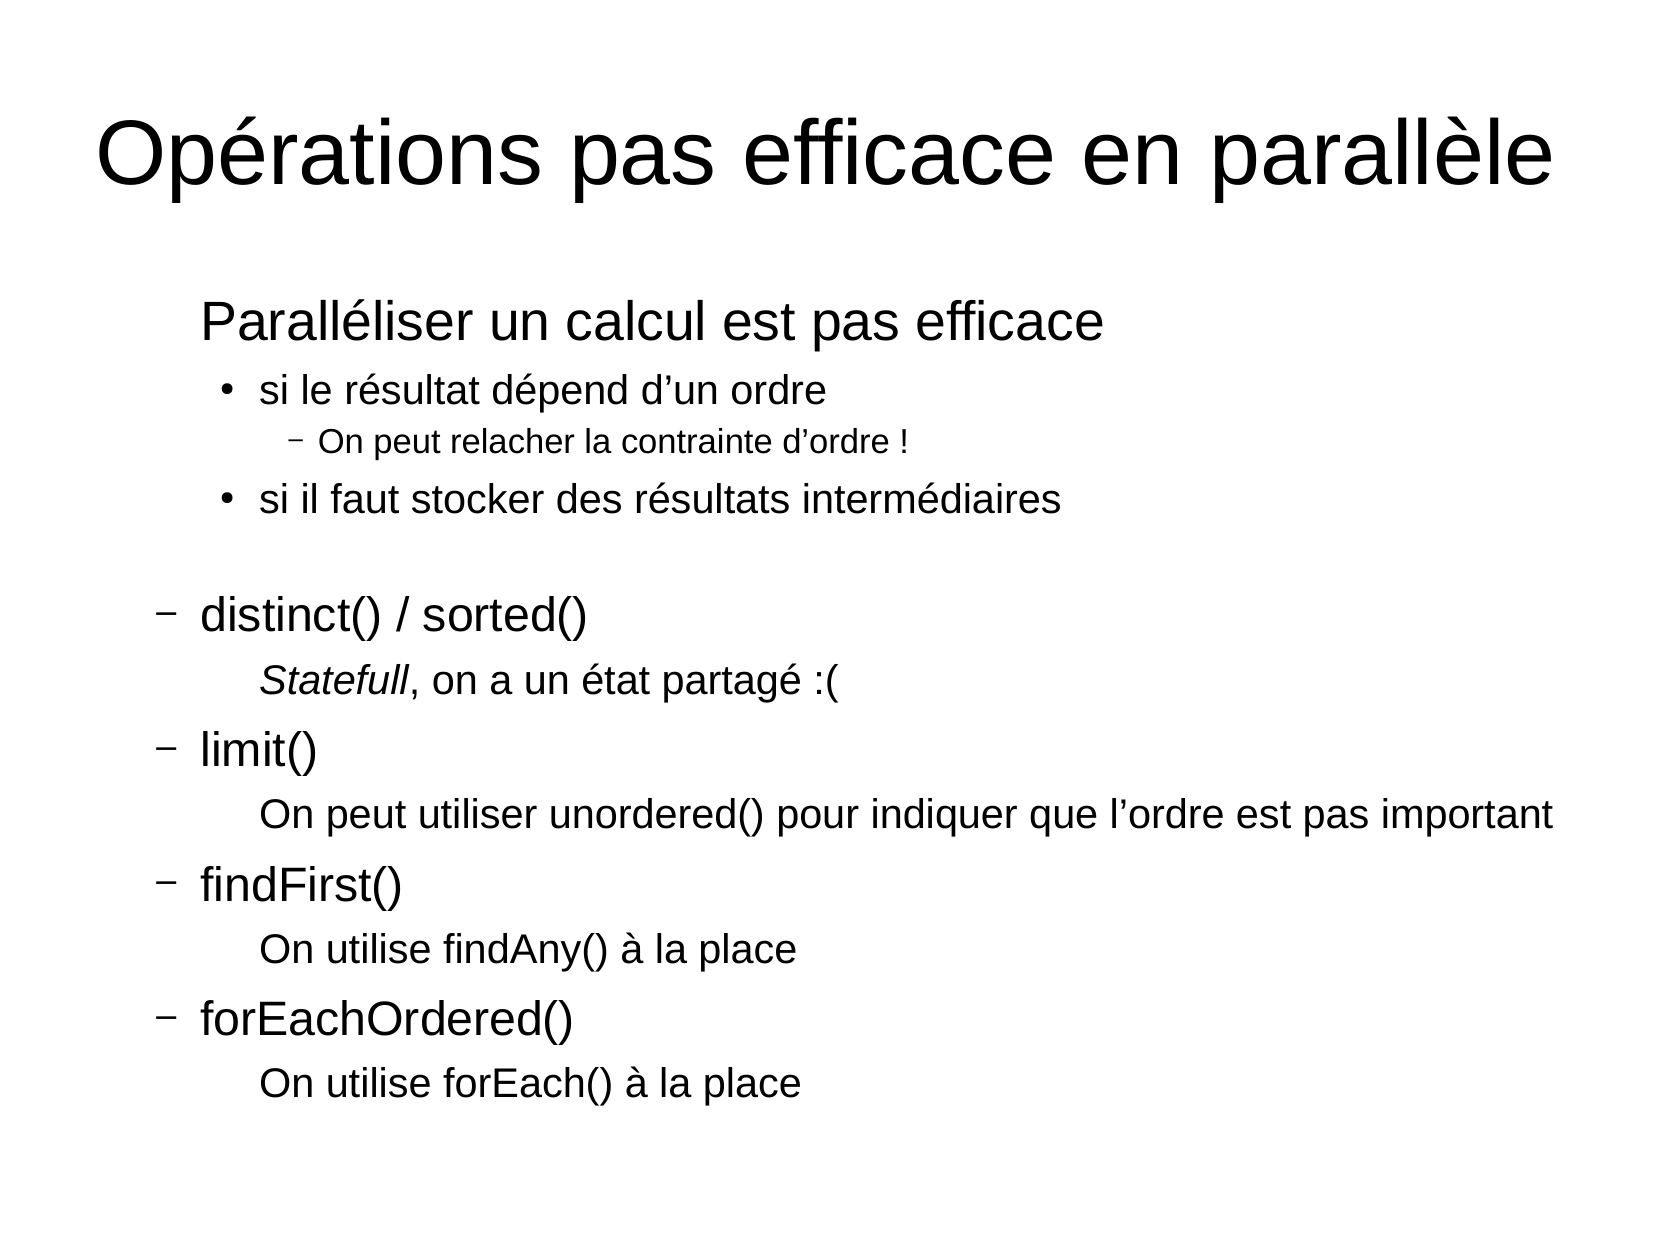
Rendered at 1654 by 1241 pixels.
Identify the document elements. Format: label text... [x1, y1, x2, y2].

title Opérations pas efficace en parallèle [82, 49, 1571, 257]
list Paralléliser un calcul est pas efficace si le résultat dépend d’un ordre On peut relacher la contrainte d’ordre ! si il faut stocker des résultats intermédiaires distinct() / sorted() Statefull, on a un état partagé :( limit() On peut utiliser unordered() pour indiquer que l’ordre est pas important findFirst() On utilise findAny() à la place forEachOrdered() On utilise forEach() à la place [82, 290, 1571, 1141]
